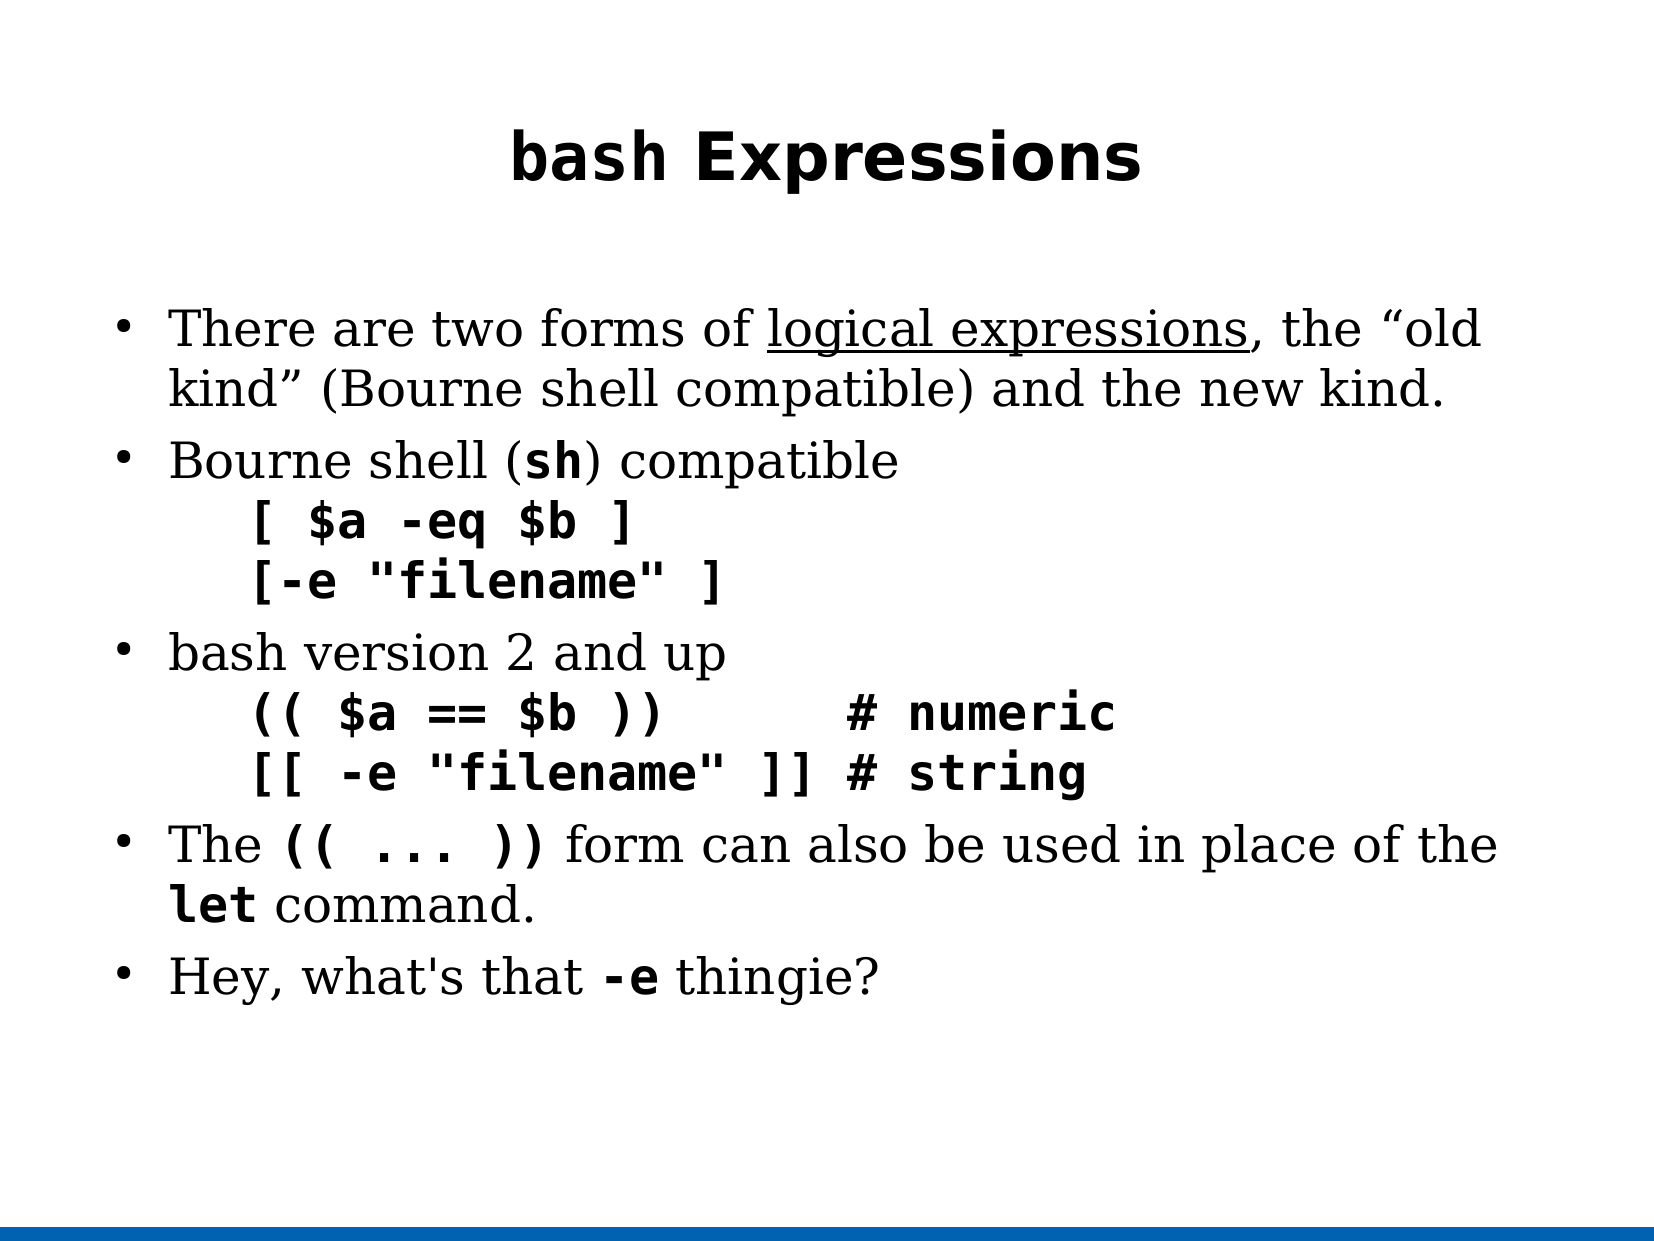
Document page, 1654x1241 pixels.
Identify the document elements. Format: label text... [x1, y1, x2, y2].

title bash Expressions [82, 50, 1571, 257]
list There are two forms of logical expressions, the “old kind” (Bourne shell compatible) and the new kind. Bourne shell (sh) compatible [ $a -eq $b ] [-e "filename" ] bash version 2 and up (( $a == $b )) # numeric [[ -e "filename" ]] # string The (( ... )) form can also be used in place of the let command. Hey, what's that -e thingie? [82, 289, 1571, 1109]
